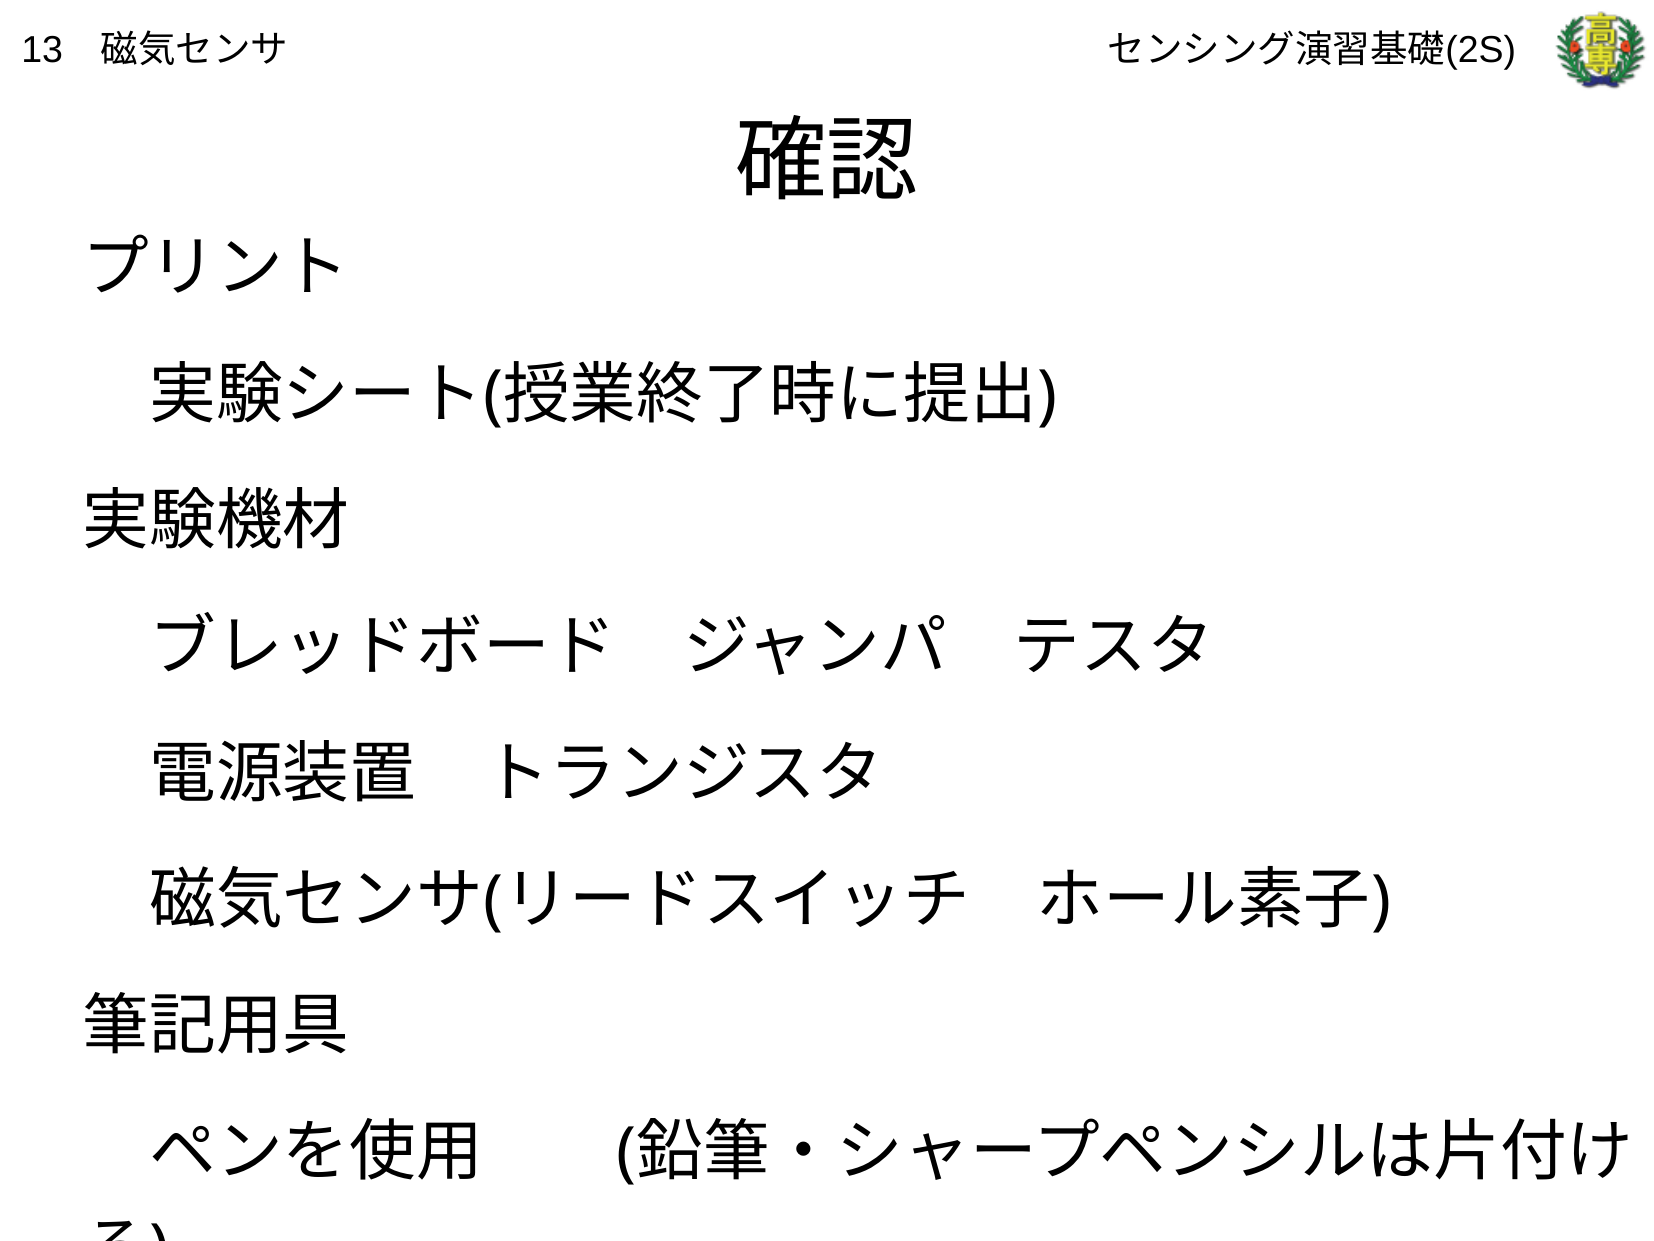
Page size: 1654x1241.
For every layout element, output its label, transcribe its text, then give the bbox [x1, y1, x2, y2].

list プリント 実験シート(授業終了時に提出) 実験機材 ブレッドボード ジャンパ テスタ 電源装置 トランジスタ 磁気センサ(リードスイッチ ホール素子) 筆記用具 ペンを使用 (鉛筆・シャープペンシルは片付ける) [82, 213, 1654, 994]
text_box センシング演習基礎(2S) [1077, 11, 1531, 75]
chart [766, 583, 885, 643]
title 確認 [82, 49, 1571, 213]
text_box 13 磁気センサ [6, 11, 923, 75]
picture [1553, 2, 1650, 99]
